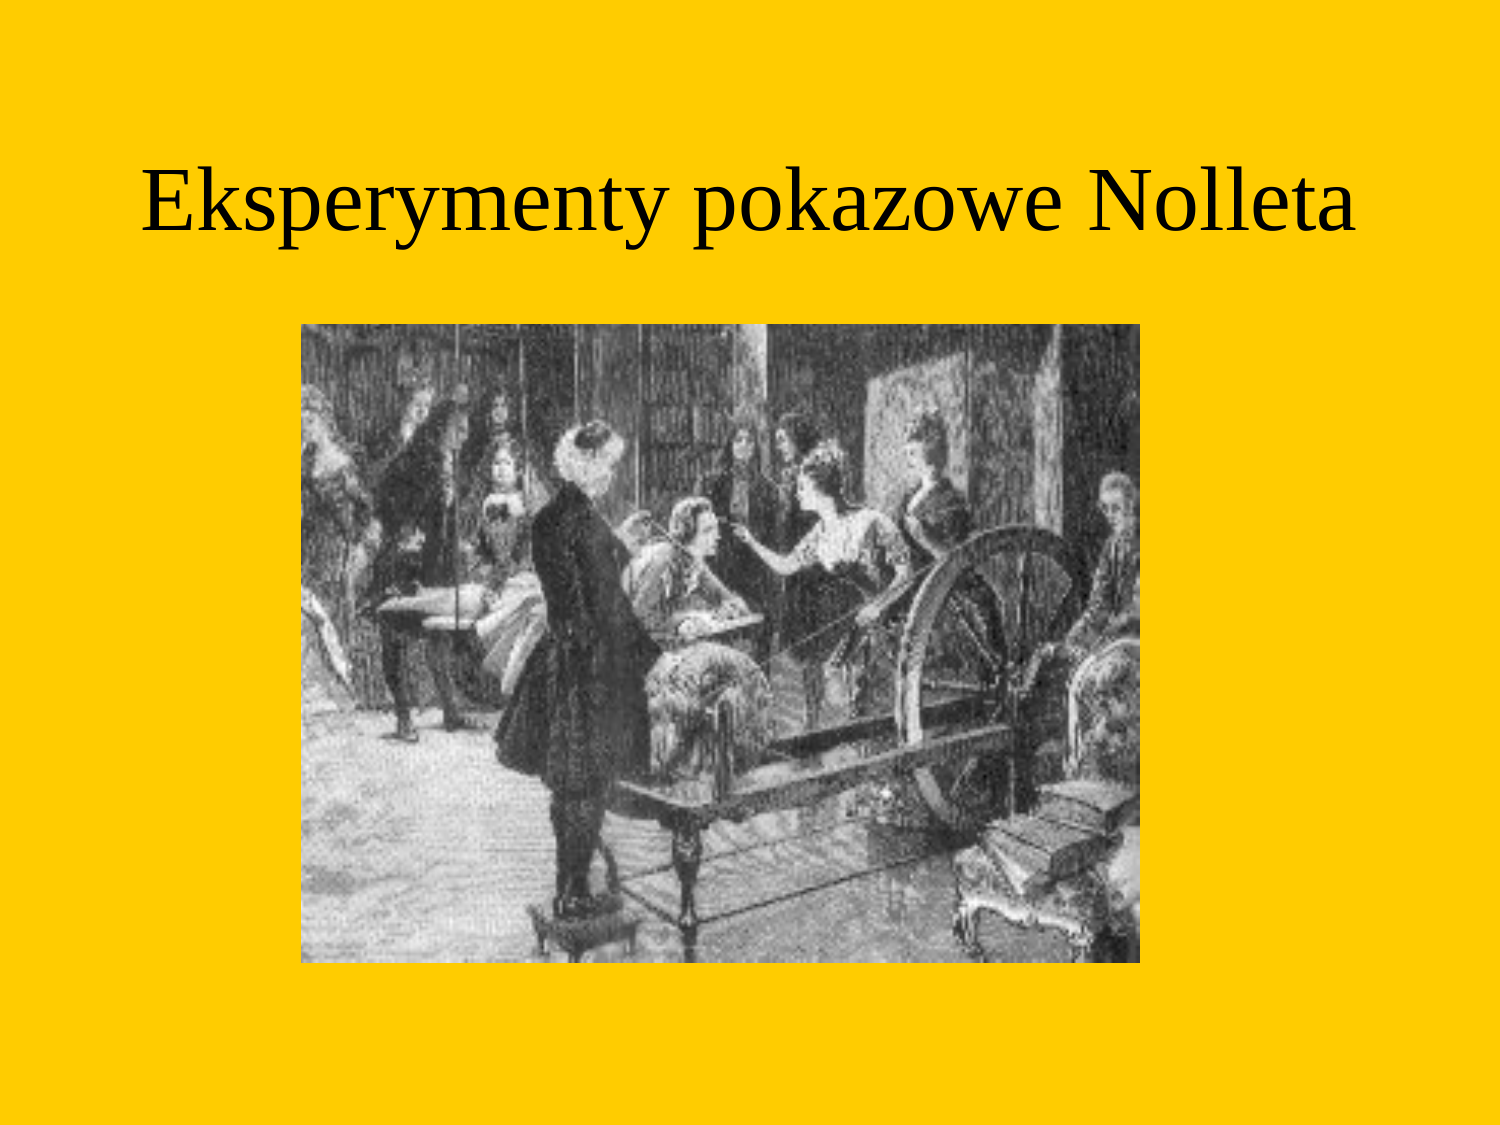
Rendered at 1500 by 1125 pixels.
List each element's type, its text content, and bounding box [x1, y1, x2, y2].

text_box [301, 324, 1140, 963]
title Eksperymenty pokazowe Nolleta [112, 99, 1388, 288]
